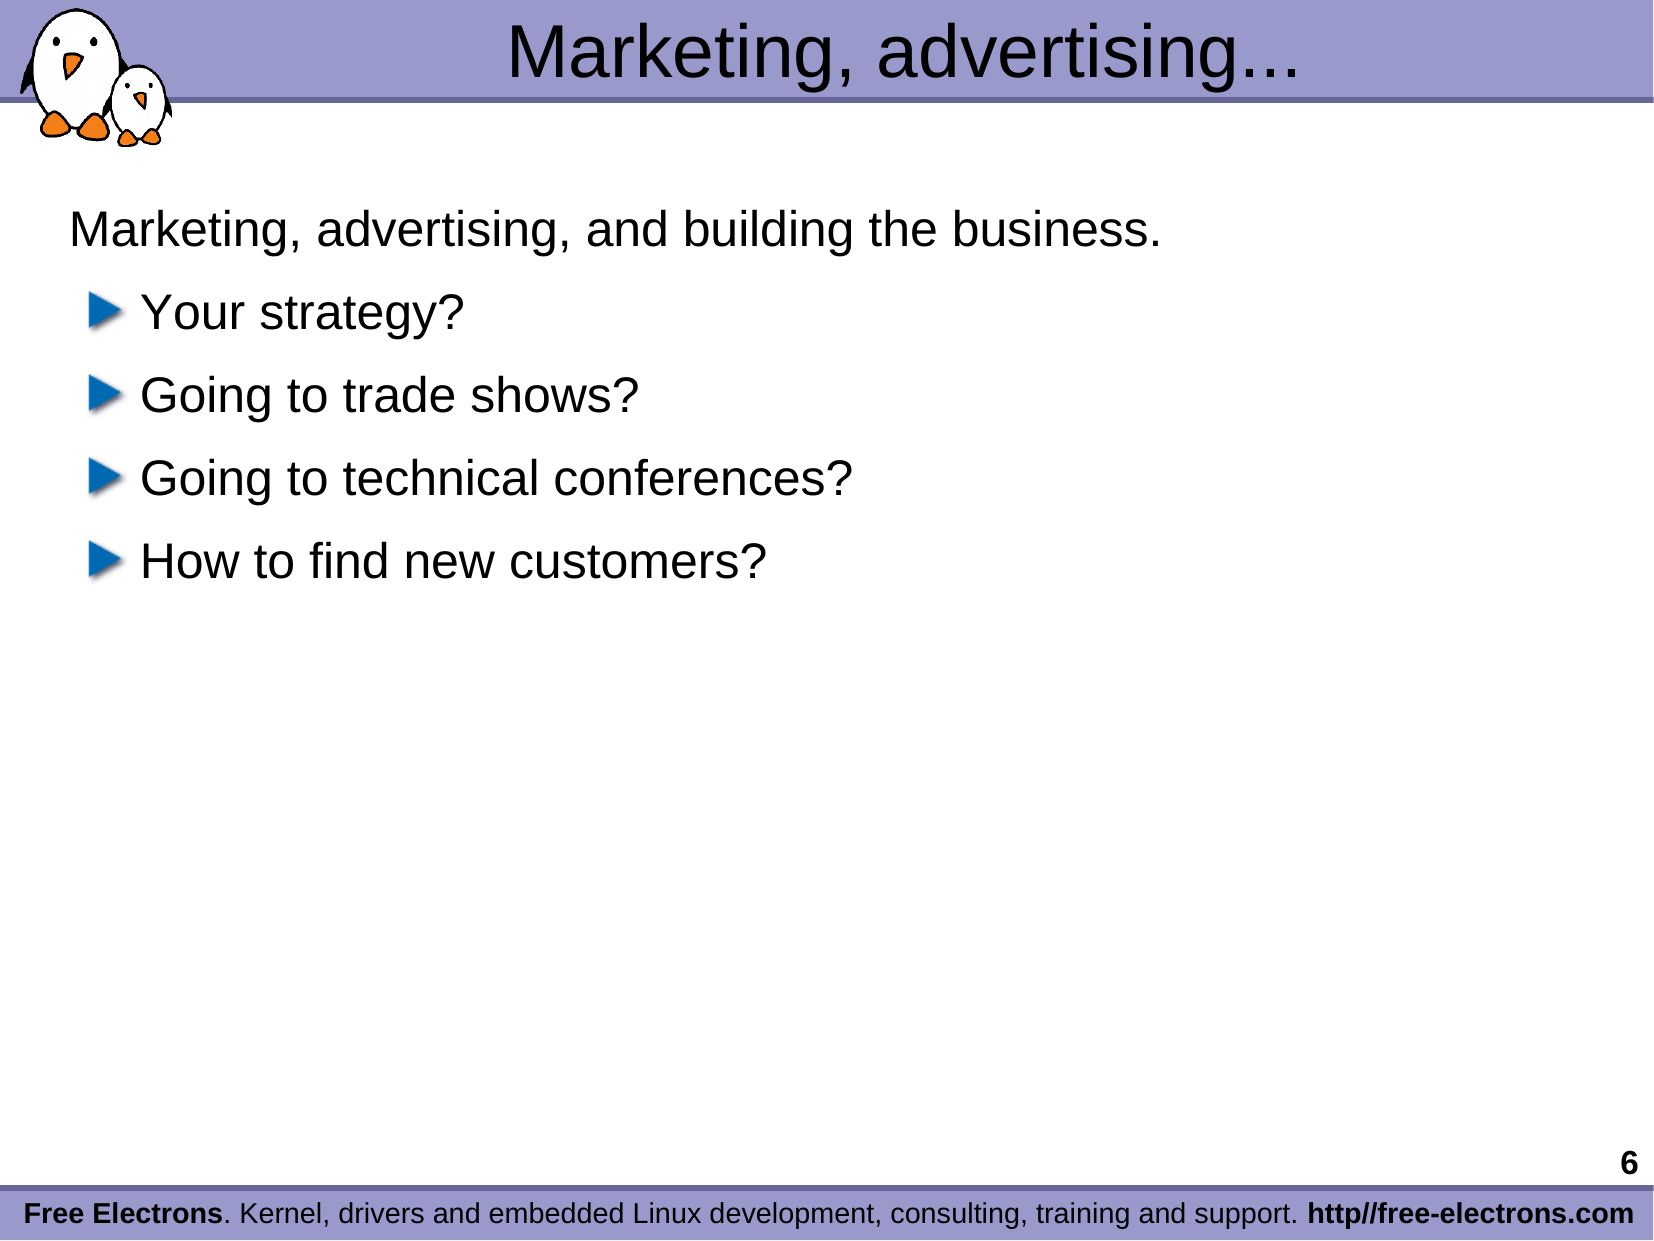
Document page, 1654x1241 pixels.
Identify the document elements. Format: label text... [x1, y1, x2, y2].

picture [20, 8, 172, 147]
list Marketing, advertising, and building the business. Your strategy? Going to trade shows? Going to technical conferences? How to find new customers? [68, 201, 1592, 1118]
title Marketing, advertising... [178, 4, 1631, 98]
